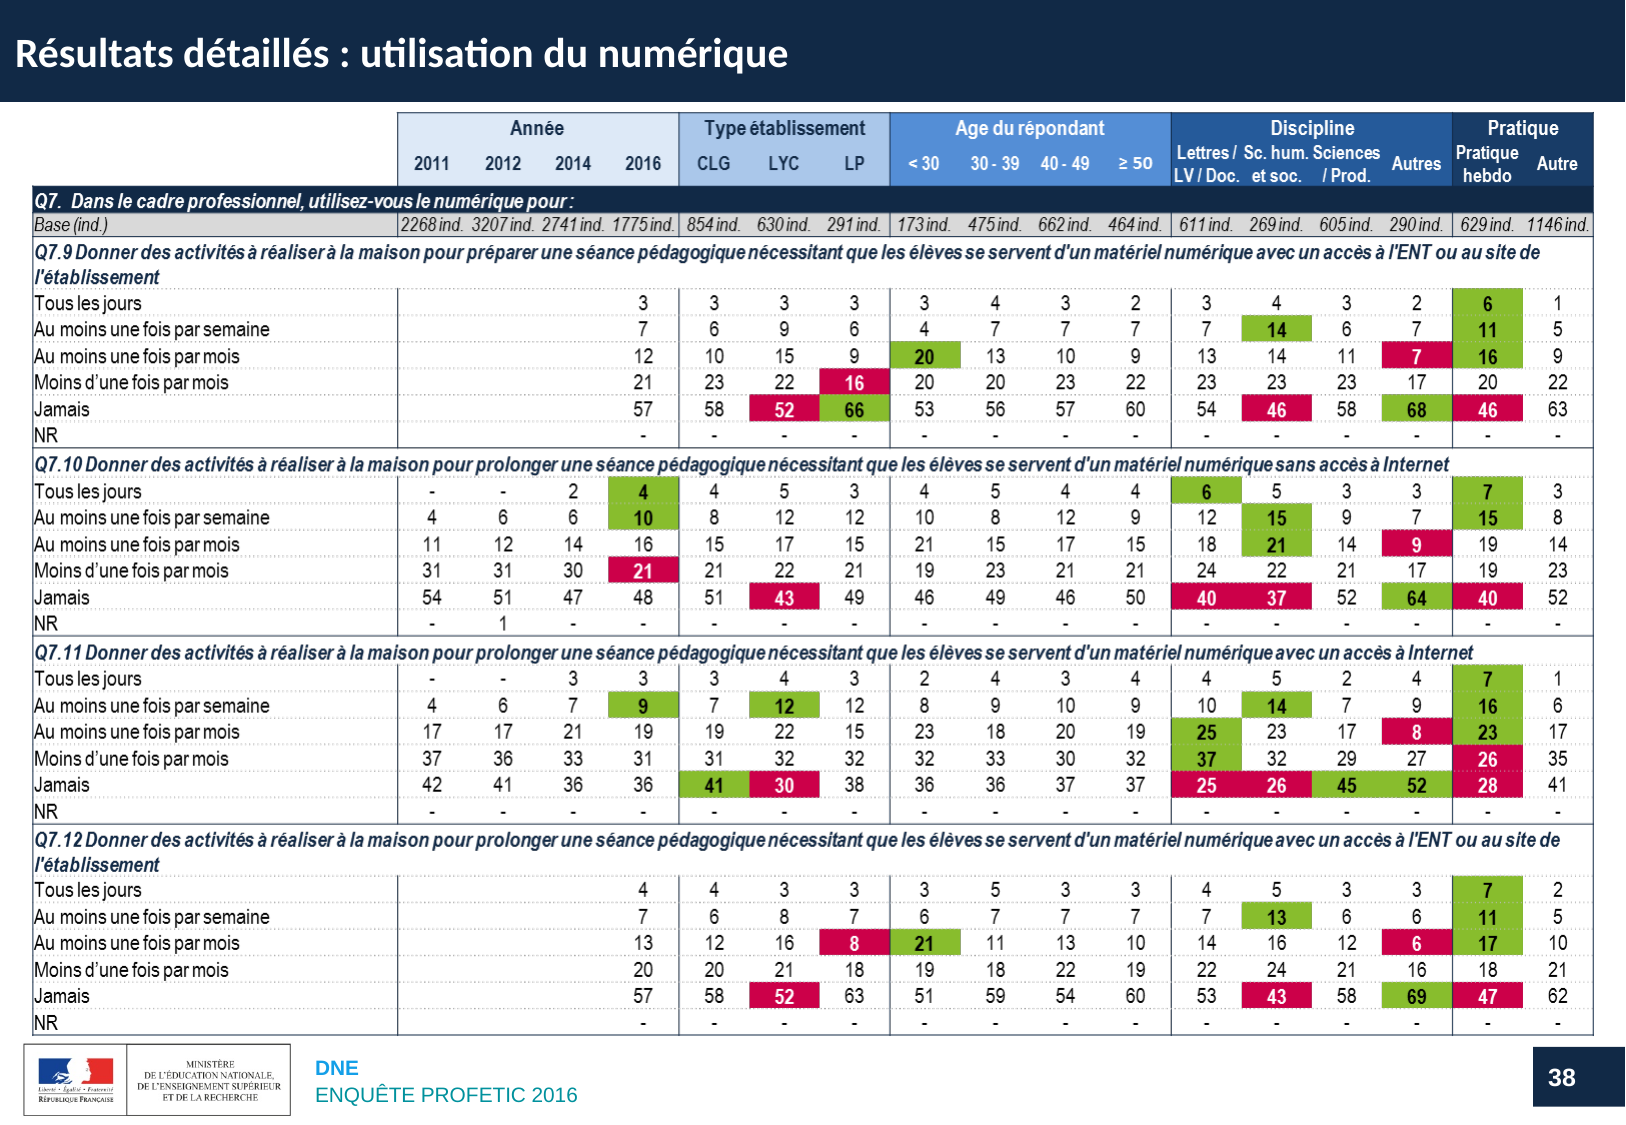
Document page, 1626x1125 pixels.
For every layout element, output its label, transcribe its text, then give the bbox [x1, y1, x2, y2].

title Résultats détaillés : utilisation du numérique [0, 0, 1625, 102]
picture [32, 108, 1594, 1047]
text_box 38 [1533, 1046, 1625, 1107]
